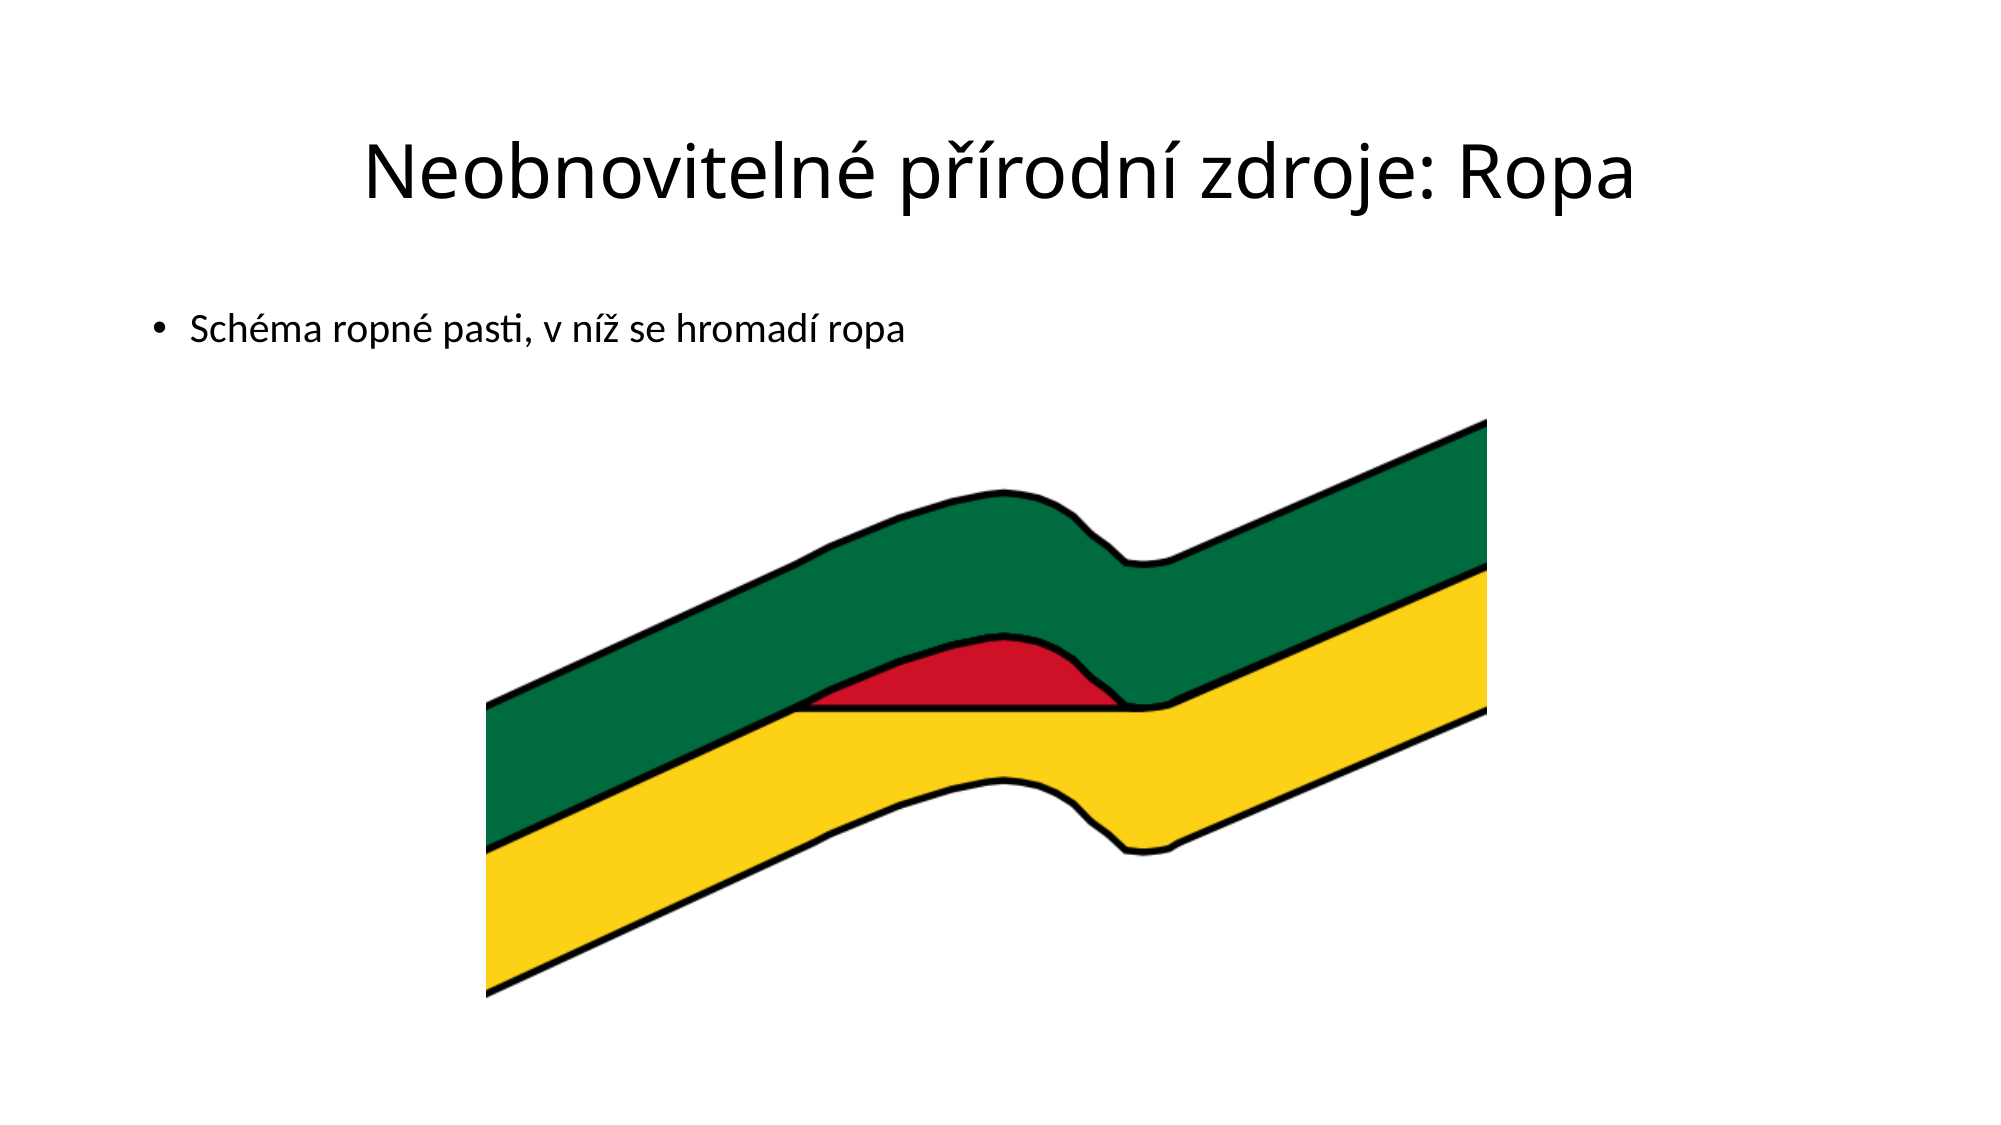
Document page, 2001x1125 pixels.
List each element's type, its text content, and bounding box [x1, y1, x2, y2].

title Neobnovitelné přírodní zdroje: Ropa [137, 59, 1863, 278]
picture [486, 385, 1487, 1032]
list Schéma ropné pasti, v níž se hromadí ropa [137, 299, 1863, 1014]
